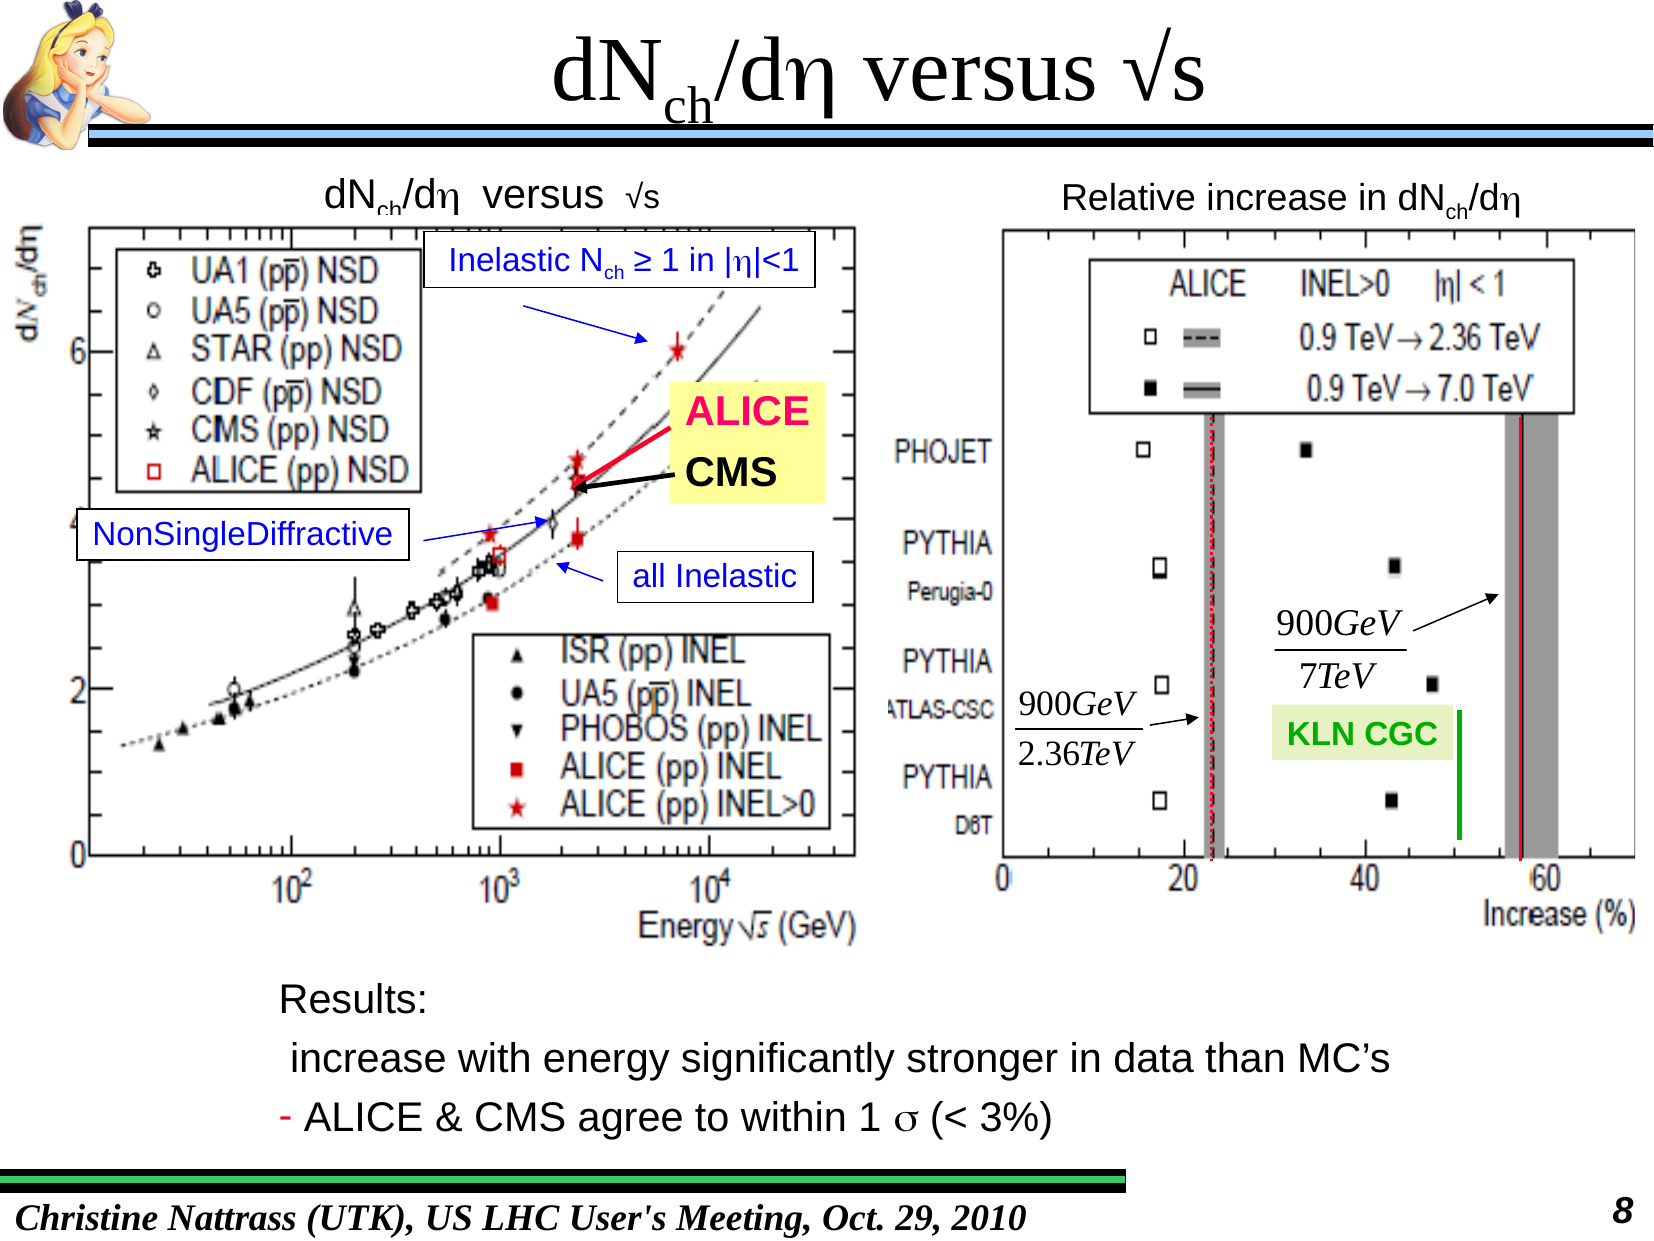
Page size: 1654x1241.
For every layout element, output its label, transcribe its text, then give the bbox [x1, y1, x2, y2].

text_box NonSingleDiffractive [77, 508, 410, 560]
chart [1268, 599, 1414, 698]
picture [888, 212, 1636, 940]
text_box ALICE CMS [669, 382, 826, 503]
text_box KLN CGC [1272, 704, 1453, 761]
text_box 8 [1572, 1182, 1648, 1240]
text_box Results: increase with energy significantly stronger in data than MC’s ALICE & CMS agree to within 1  (< 3%) [263, 970, 1408, 1149]
text_box dNch/dversus√s [297, 159, 676, 215]
title dNch/d versus √s [135, 13, 1624, 141]
text_box Inelastic Nch ≥ 1 in ||<1 [423, 231, 816, 288]
picture [9, 215, 870, 952]
chart [1009, 681, 1149, 774]
text_box Relative increase in dNch/d [1045, 166, 1538, 228]
picture [3, 0, 151, 150]
text_box all Inelastic [617, 551, 814, 603]
